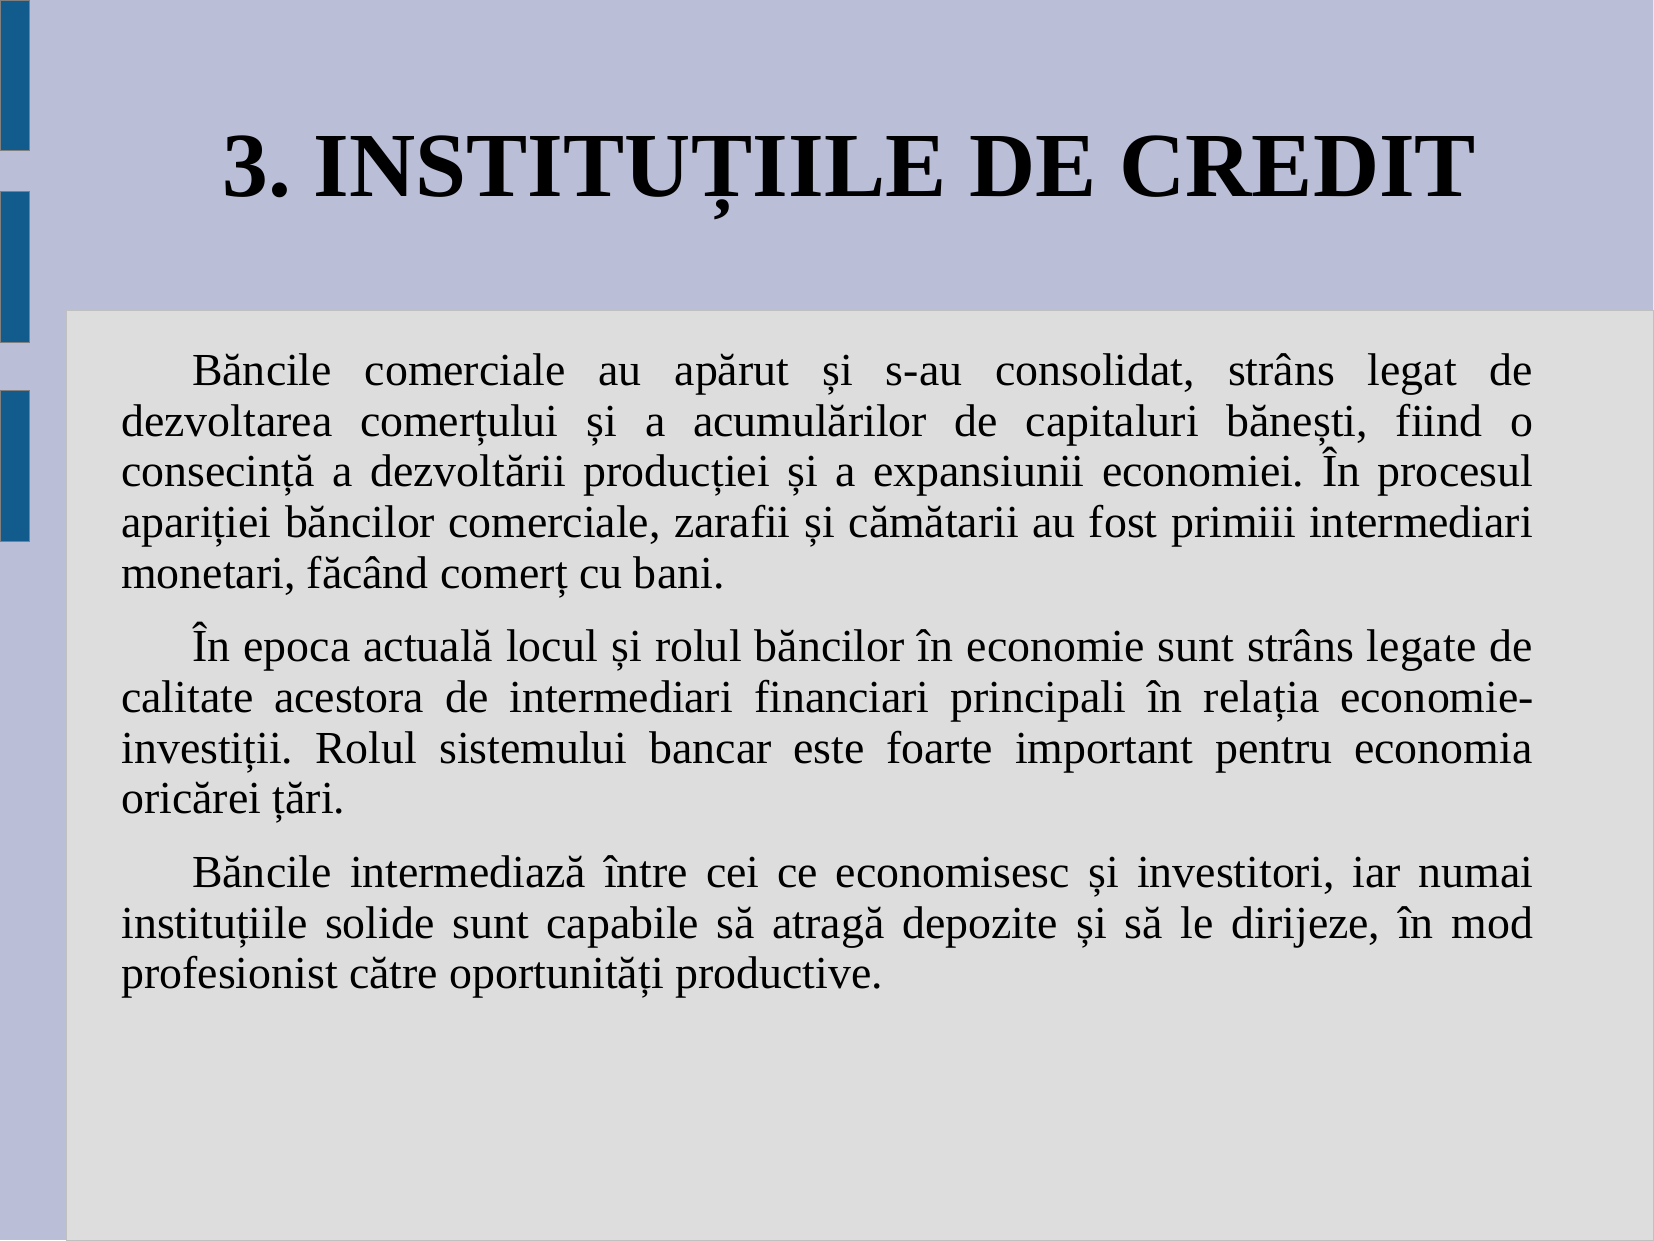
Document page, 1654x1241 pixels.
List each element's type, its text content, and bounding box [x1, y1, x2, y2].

list Băncile comerciale au apărut și s-au consolidat, strâns legat de dezvoltarea comerțului și a acumulărilor de capitaluri bănești, fiind o consecință a dezvoltării producției și a expansiunii economiei. În procesul apariției băncilor comerciale, zarafii și cămătarii au fost primiii intermediari monetari, făcând comerț cu bani. În epoca actuală locul și rolul băncilor în economie sunt strâns legate de calitate acestora de intermediari financiari principali în relația economie-investiții. Rolul sistemului bancar este foarte important pentru economia oricărei țări. Băncile intermediază între cei ce economisesc și investitori, iar numai instituțiile solide sunt capabile să atragă depozite și să le dirijeze, în mod profesionist către oportunități productive. [121, 344, 1534, 1127]
title 3. INSTITUȚIILE DE CREDIT [121, 61, 1534, 269]
